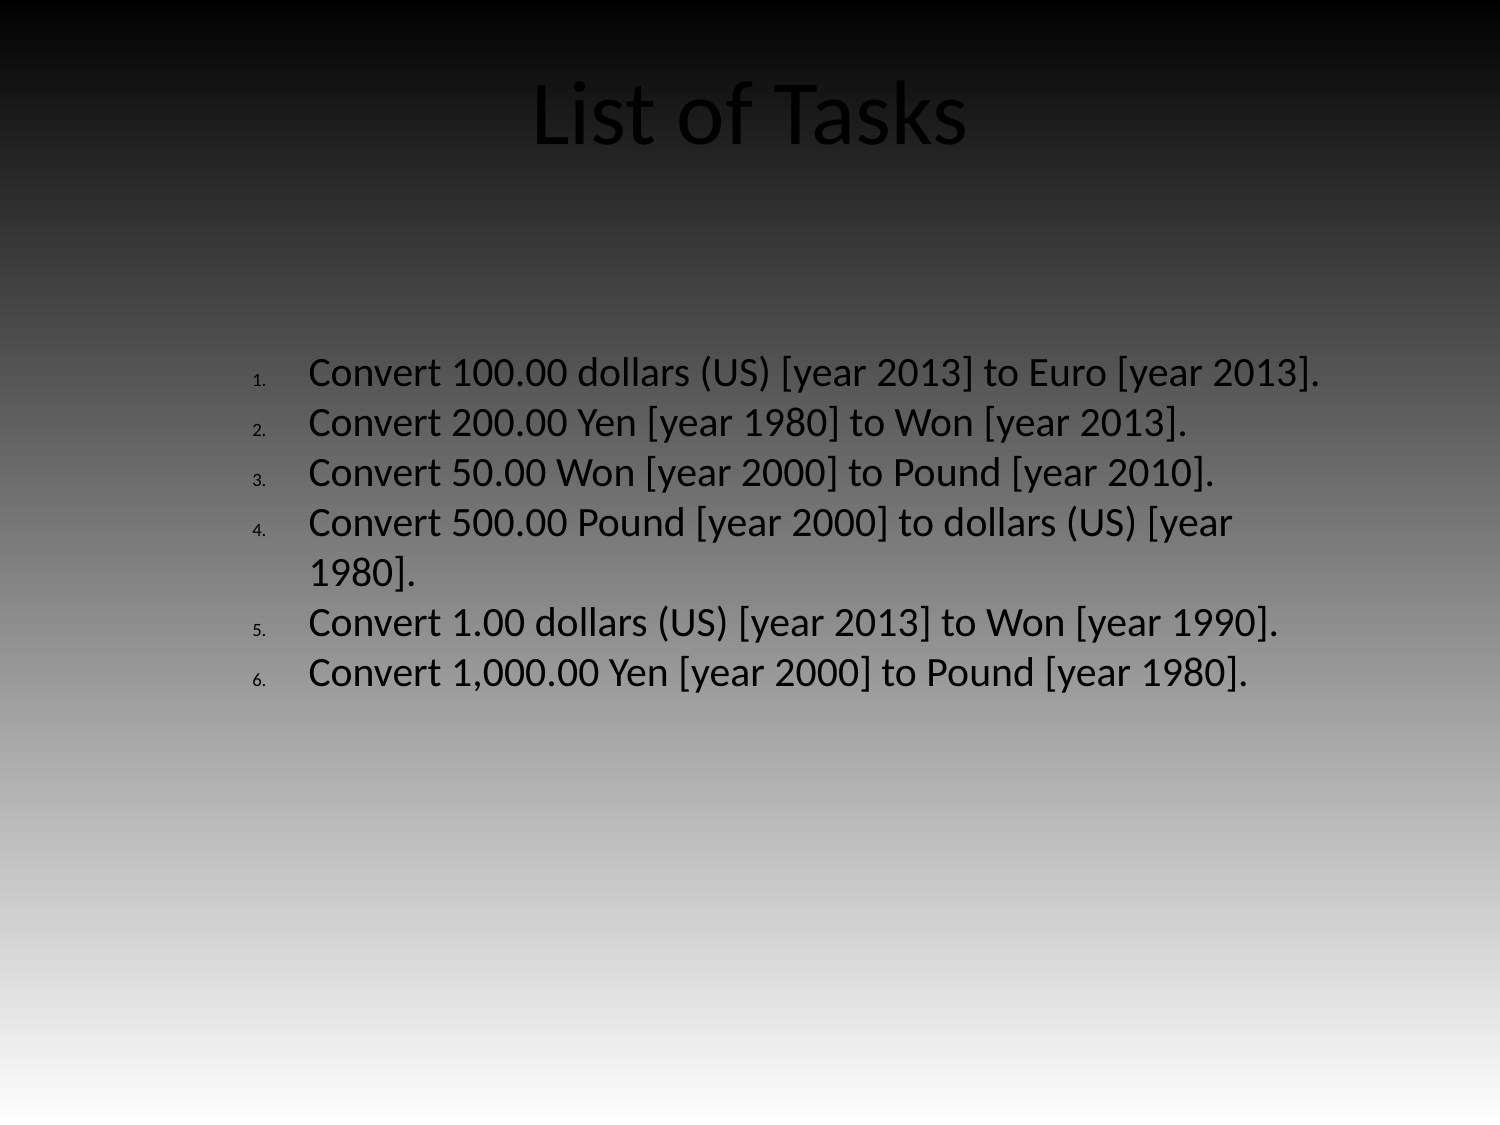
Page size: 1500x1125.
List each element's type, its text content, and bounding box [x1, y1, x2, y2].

text_box Convert 100.00 dollars (US) [year 2013] to Euro [year 2013]. Convert 200.00 Yen [year 1980] to Won [year 2013]. Convert 50.00 Won [year 2000] to Pound [year 2010]. Convert 500.00 Pound [year 2000] to dollars (US) [year 1980]. Convert 1.00 dollars (US) [year 2013] to Won [year 1990]. Convert 1,000.00 Yen [year 2000] to Pound [year 1980]. [237, 337, 1350, 748]
title List of Tasks [75, 45, 1425, 233]
